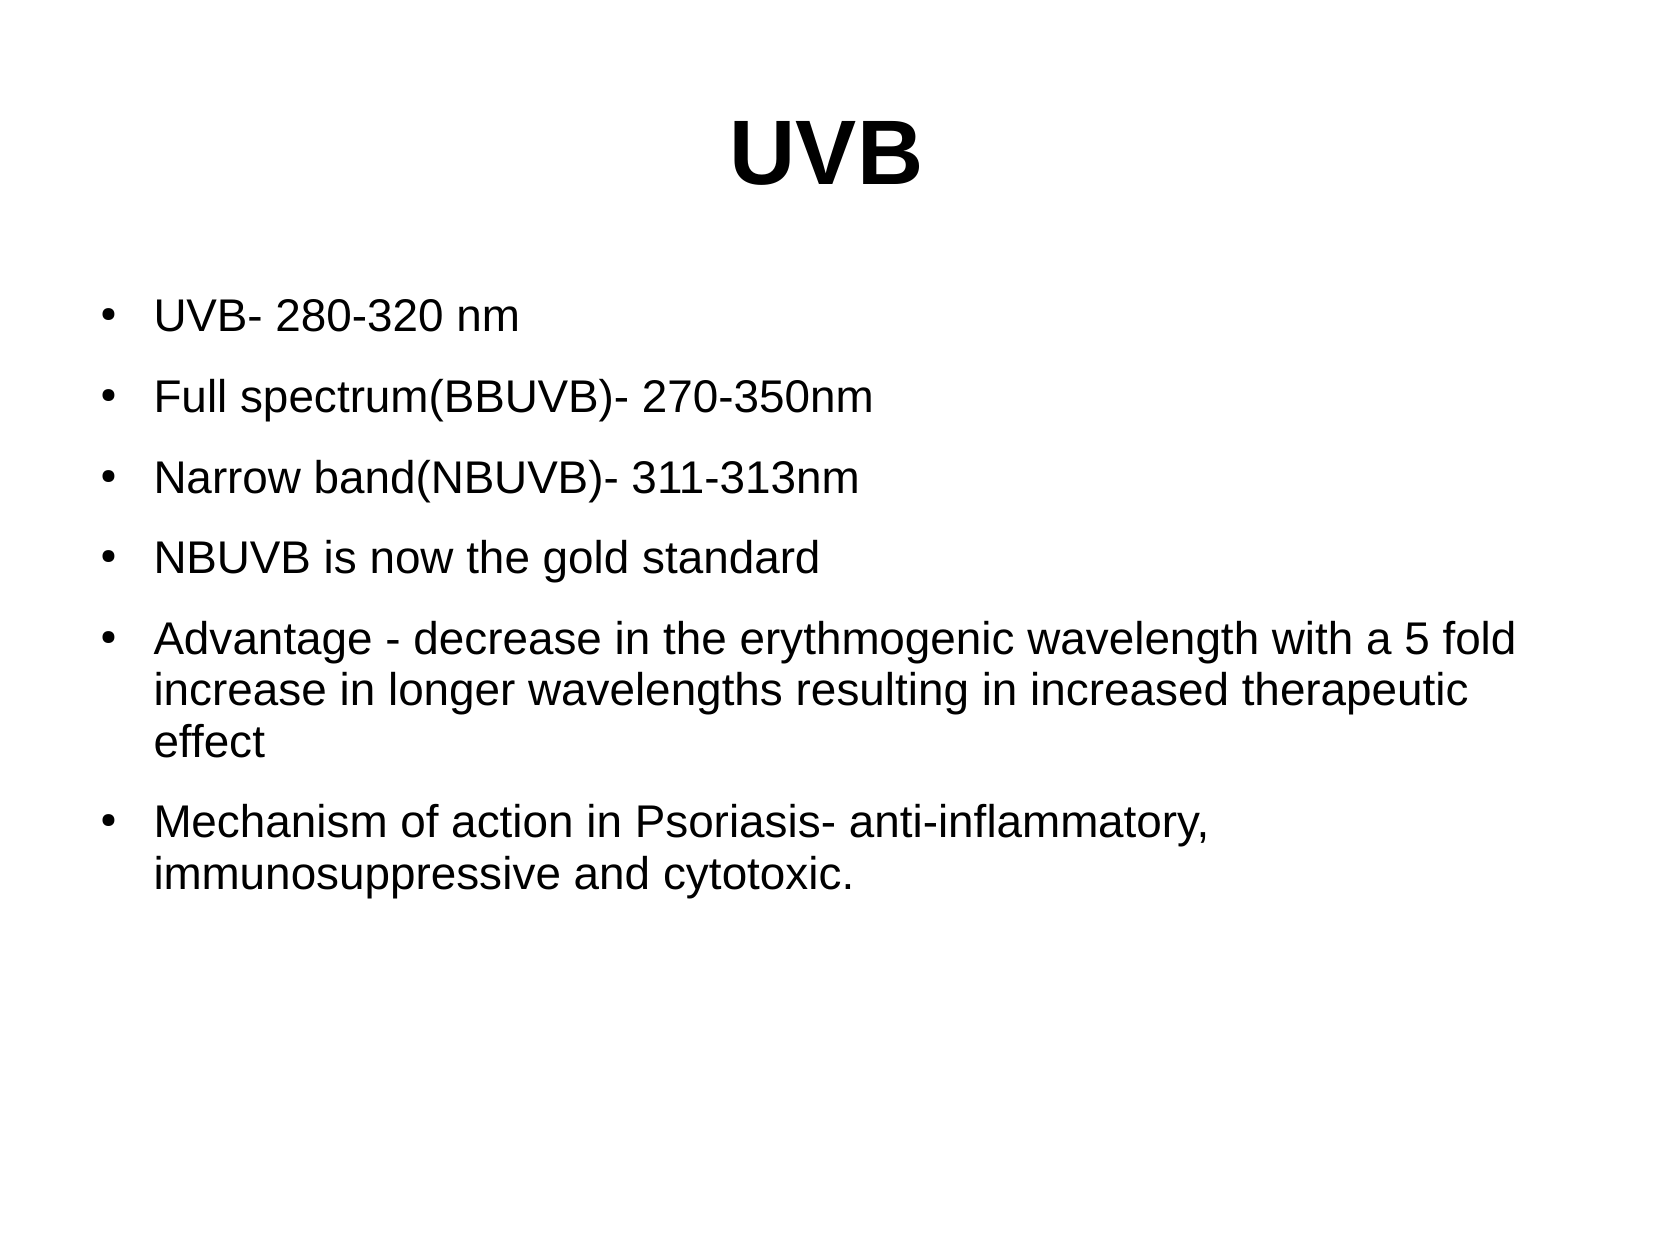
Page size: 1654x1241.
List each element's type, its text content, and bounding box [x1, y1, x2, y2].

list UVB- 280-320 nm Full spectrum(BBUVB)- 270-350nm Narrow band(NBUVB)- 311-313nm NBUVB is now the gold standard Advantage - decrease in the erythmogenic wavelength with a 5 fold increase in longer wavelengths resulting in increased therapeutic effect Mechanism of action in Psoriasis- anti-inflammatory, immunosuppressive and cytotoxic. [82, 290, 1571, 1109]
title UVB [82, 49, 1571, 257]
